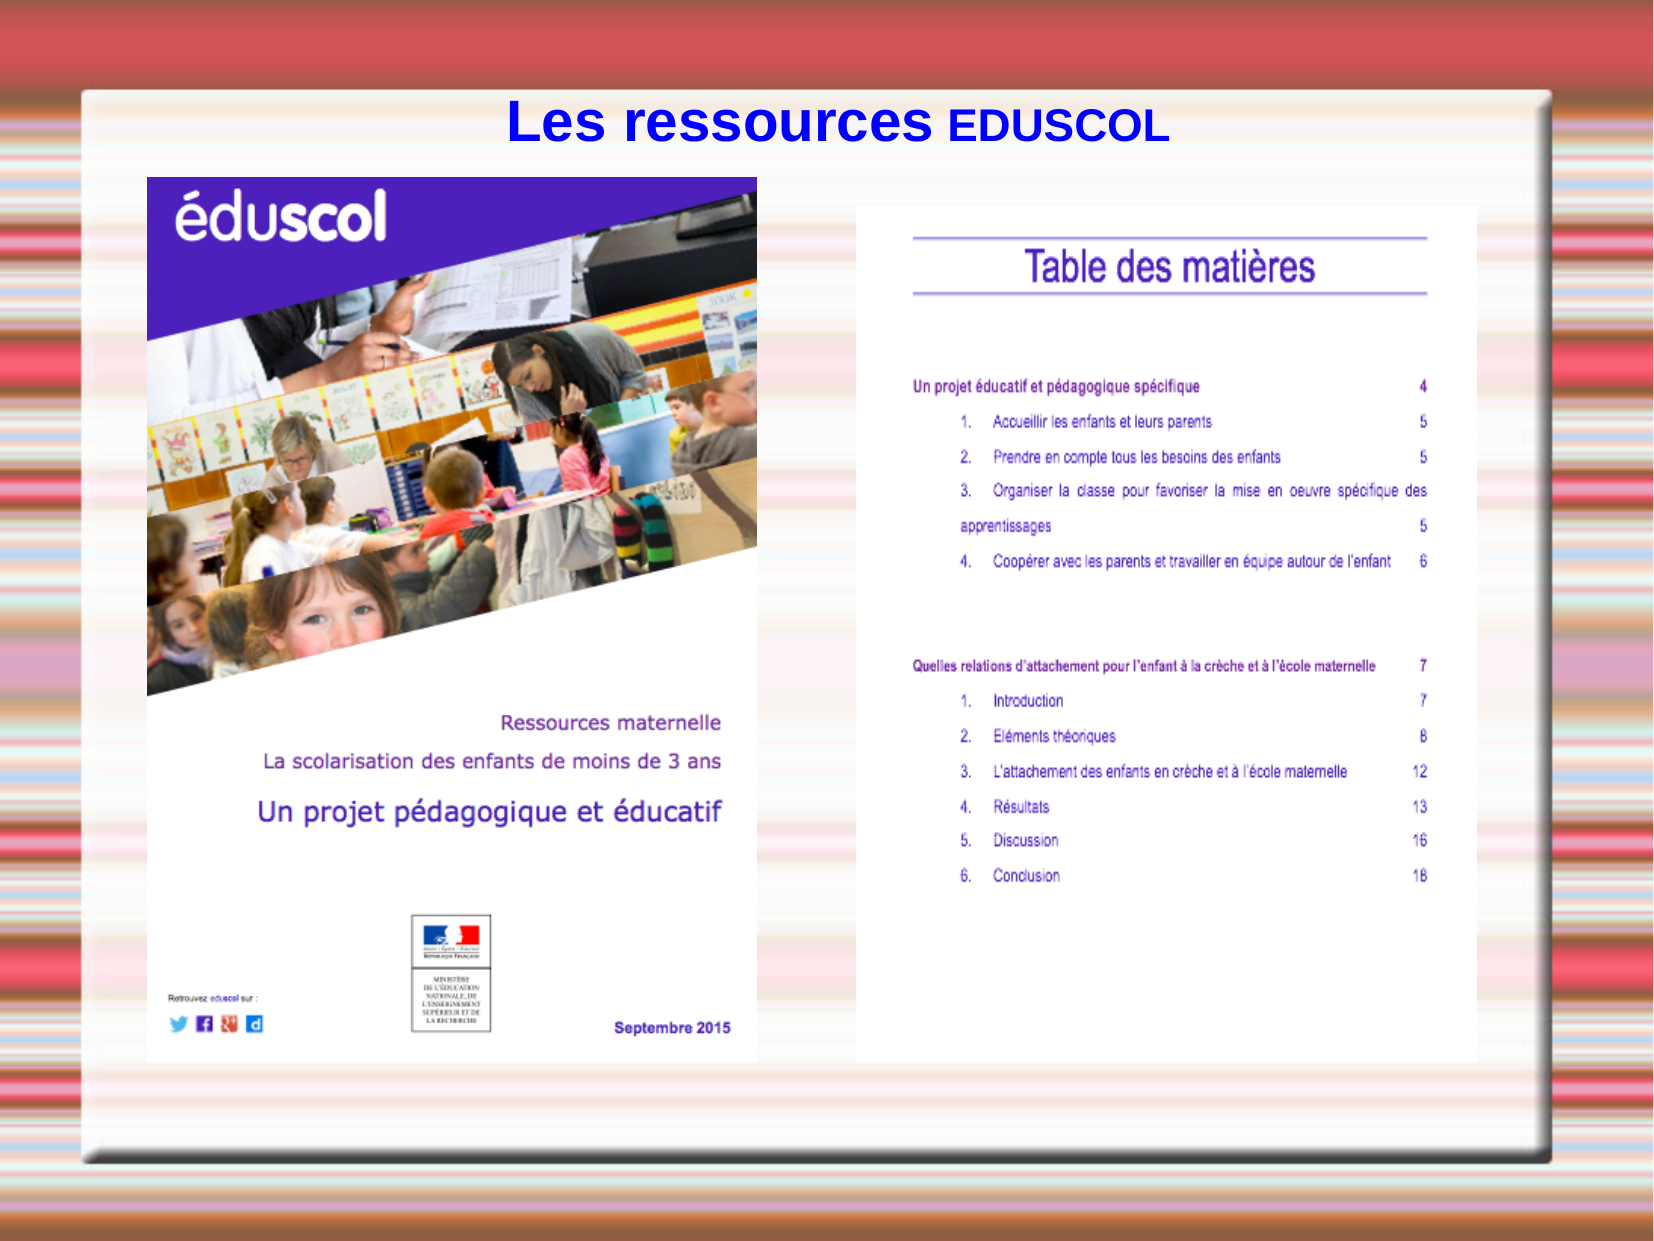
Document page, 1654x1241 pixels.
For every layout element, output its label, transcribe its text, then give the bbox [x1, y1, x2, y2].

picture [0, 0, 1654, 1241]
list Les ressources EDUSCOL [88, 88, 1506, 1195]
